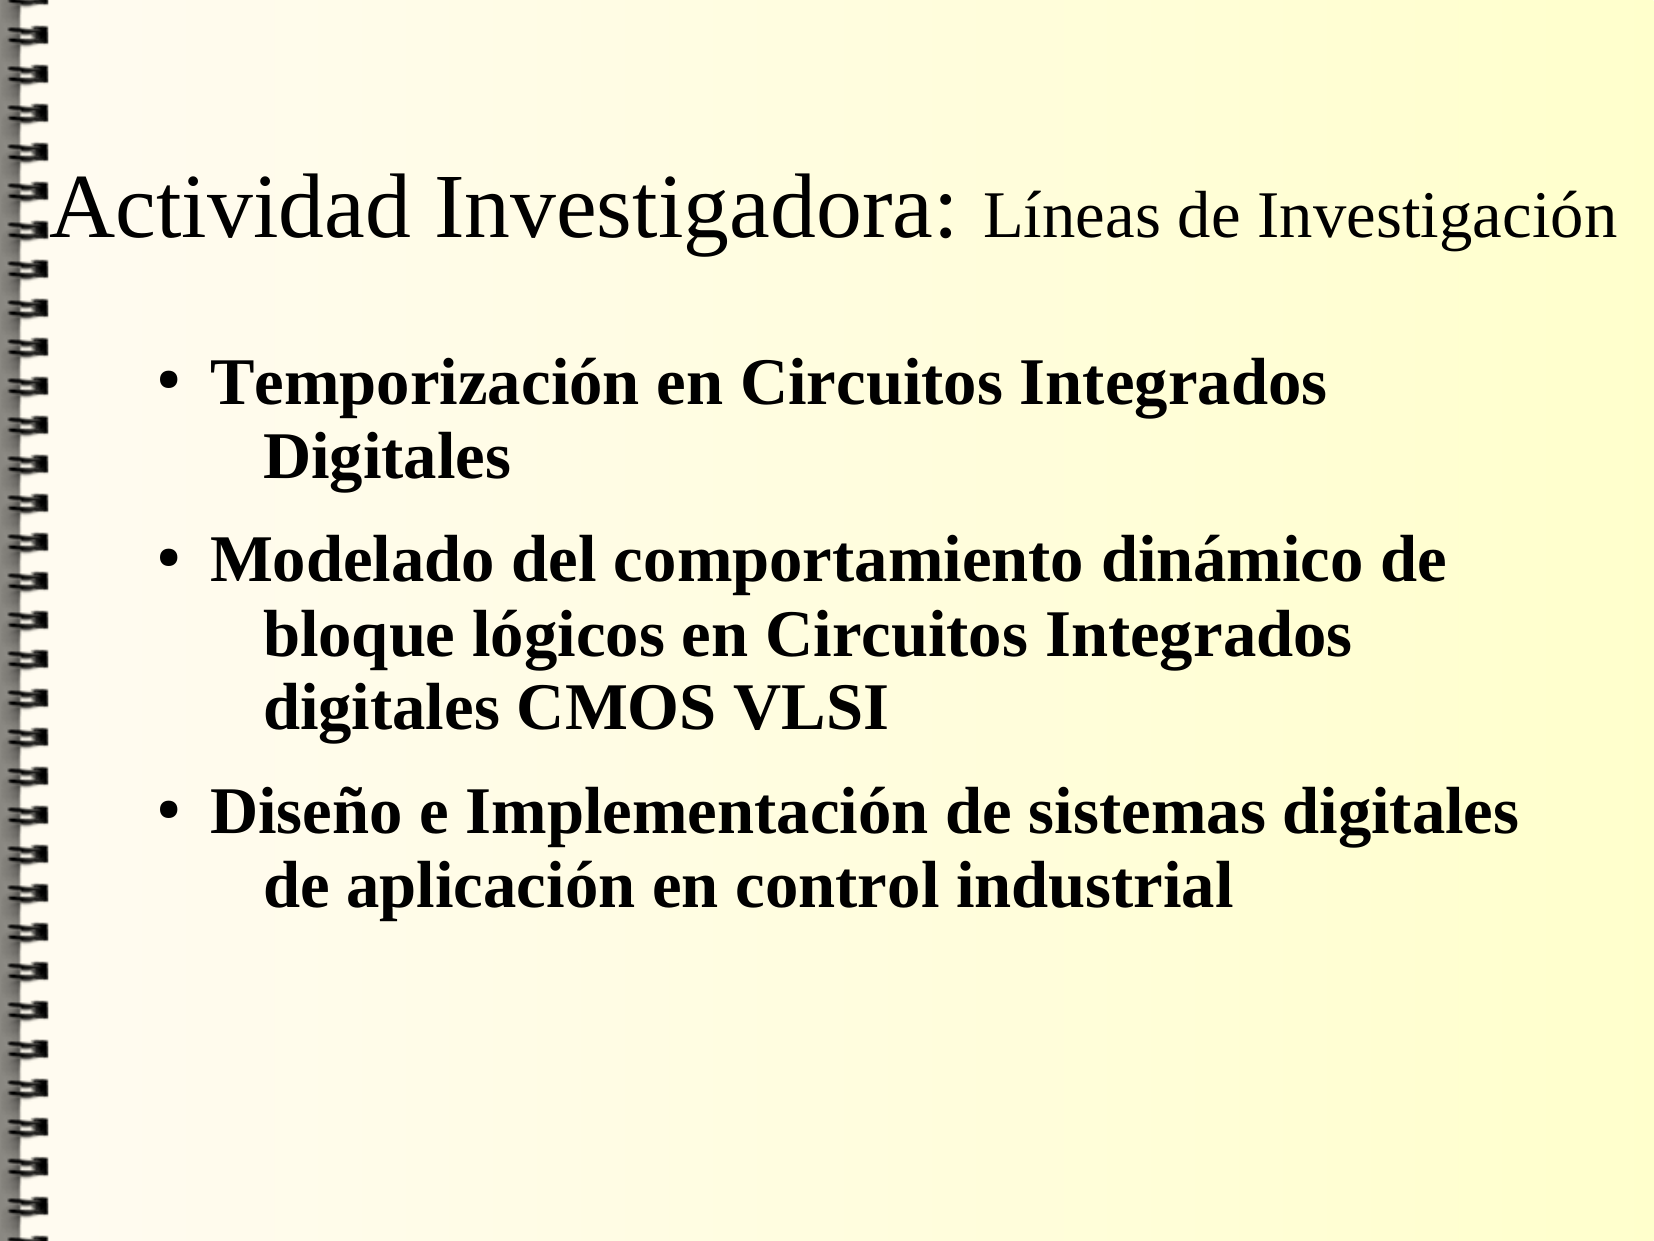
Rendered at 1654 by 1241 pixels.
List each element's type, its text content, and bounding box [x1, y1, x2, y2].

list Temporización en Circuitos Integrados Digitales Modelado del comportamiento dinámico de bloque lógicos en Circuitos Integrados digitales CMOS VLSI Diseño e Implementación de sistemas digitales de aplicación en control industrial [121, 344, 1534, 1127]
title Actividad Investigadora: Líneas de Investigación [44, 102, 1625, 311]
picture [0, 0, 1654, 1241]
